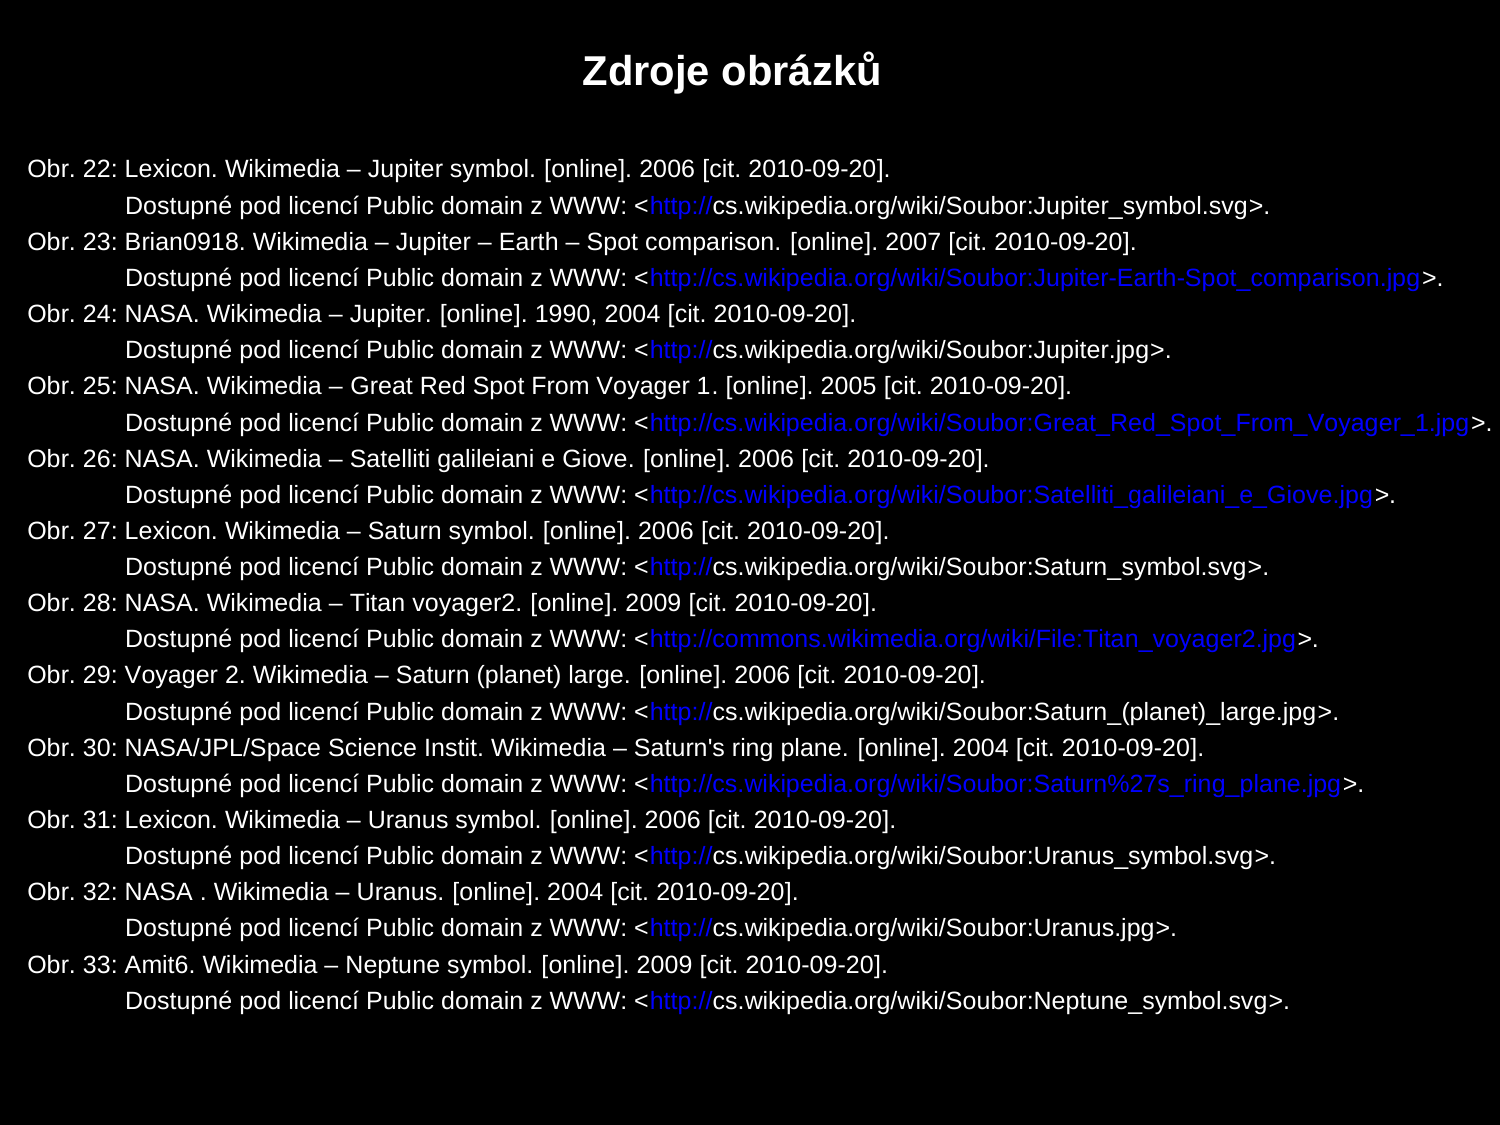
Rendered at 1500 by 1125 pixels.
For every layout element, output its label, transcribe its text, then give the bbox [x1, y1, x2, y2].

text_box Zdroje obrázků [525, 36, 940, 102]
text_box Obr. 22: Lexicon. Wikimedia – Jupiter symbol. [online]. 2006 [cit. 2010-09-20]. Dostupné pod licencí Public domain z WWW: <http://cs.wikipedia.org/wiki/Soubor:Jupiter_symbol.svg>. Obr. 23: Brian0918. Wikimedia – Jupiter – Earth – Spot comparison. [online]. 2007 [cit. 2010-09-20]. Dostupné pod licencí Public domain z WWW: <http://cs.wikipedia.org/wiki/Soubor:Jupiter-Earth-Spot_comparison.jpg>. Obr. 24: NASA. Wikimedia – Jupiter. [online]. 1990, 2004 [cit. 2010-09-20]. Dostupné pod licencí Public domain z WWW: <http://cs.wikipedia.org/wiki/Soubor:Jupiter.jpg>. Obr. 25: NASA. Wikimedia – Great Red Spot From Voyager 1. [online]. 2005 [cit. 2010-09-20]. Dostupné pod licencí Public domain z WWW: <http://cs.wikipedia.org/wiki/Soubor:Great_Red_Spot_From_Voyager_1.jpg>. Obr. 26: NASA. Wikimedia – Satelliti galileiani e Giove. [online]. 2006 [cit. 2010-09-20]. Dostupné pod licencí Public domain z WWW: <http://cs.wikipedia.org/wiki/Soubor:Satelliti_galileiani_e_Giove.jpg>. Obr. 27: Lexicon. Wikimedia – Saturn symbol. [online]. 2006 [cit. 2010-09-20]. Dostupné pod licencí Public domain z WWW: <http://cs.wikipedia.org/wiki/Soubor:Saturn_symbol.svg>. Obr. 28: NASA. Wikimedia – Titan voyager2. [online]. 2009 [cit. 2010-09-20]. Dostupné pod licencí Public domain z WWW: <http://commons.wikimedia.org/wiki/File:Titan_voyager2.jpg>. Obr. 29: Voyager 2. Wikimedia – Saturn (planet) large. [online]. 2006 [cit. 2010-09-20]. Dostupné pod licencí Public domain z WWW: <http://cs.wikipedia.org/wiki/Soubor:Saturn_(planet)_large.jpg>. Obr. 30: NASA/JPL/Space Science Instit. Wikimedia – Saturn's ring plane. [online]. 2004 [cit. 2010-09-20]. Dostupné pod licencí Public domain z WWW: <http://cs.wikipedia.org/wiki/Soubor:Saturn%27s_ring_plane.jpg>. Obr. 31: Lexicon. Wikimedia – Uranus symbol. [online]. 2006 [cit. 2010-09-20]. Dostupné pod licencí Public domain z WWW: <http://cs.wikipedia.org/wiki/Soubor:Uranus_symbol.svg>. Obr. 32: NASA . Wikimedia – Uranus. [online]. 2004 [cit. 2010-09-20]. Dostupné pod licencí Public domain z WWW: <http://cs.wikipedia.org/wiki/Soubor:Uranus.jpg>. Obr. 33: Amit6. Wikimedia – Neptune symbol. [online]. 2009 [cit. 2010-09-20]. Dostupné pod licencí Public domain z WWW: <http://cs.wikipedia.org/wiki/Soubor:Neptune_symbol.svg>. [12, 145, 1500, 1095]
